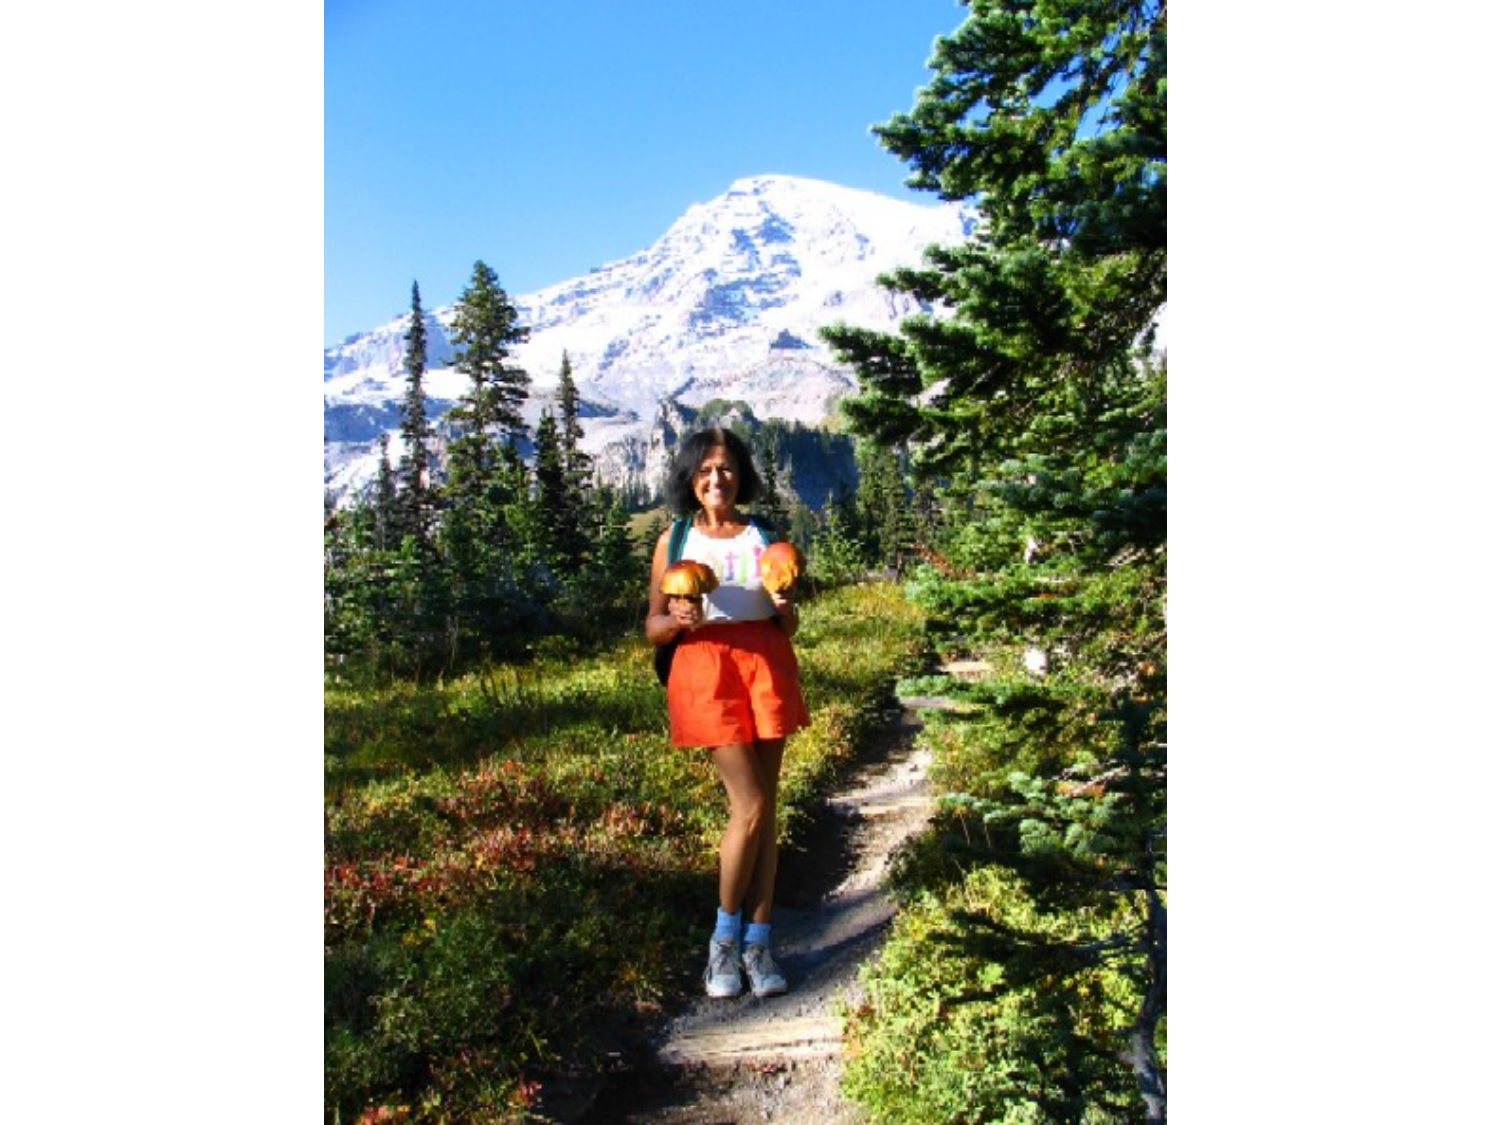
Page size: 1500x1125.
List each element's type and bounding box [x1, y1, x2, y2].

picture [324, 0, 1167, 1125]
